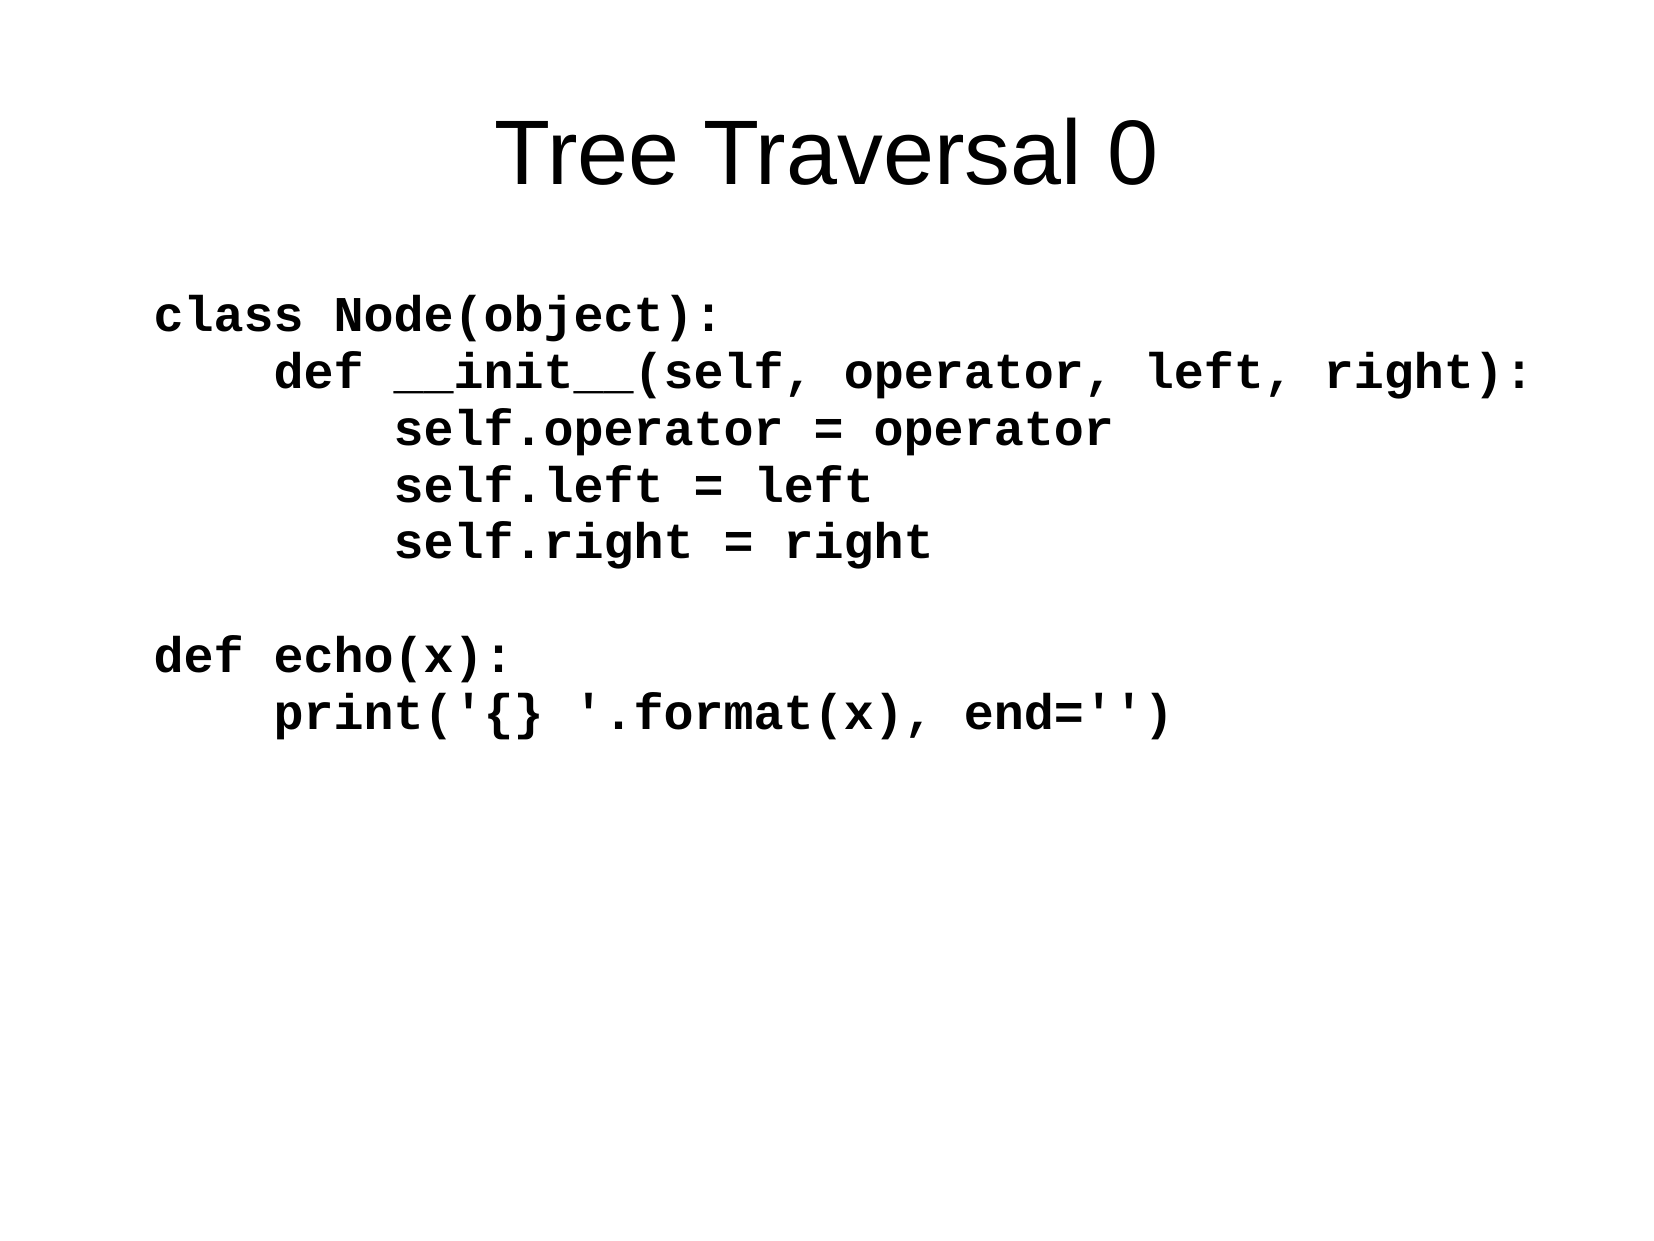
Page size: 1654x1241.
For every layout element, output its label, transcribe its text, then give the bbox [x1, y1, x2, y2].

title Tree Traversal 0 [82, 49, 1571, 257]
list class Node(object): def __init__(self, operator, left, right): self.operator = operator self.left = left self.right = right def echo(x): print('{} '.format(x), end='') [82, 290, 1571, 1010]
